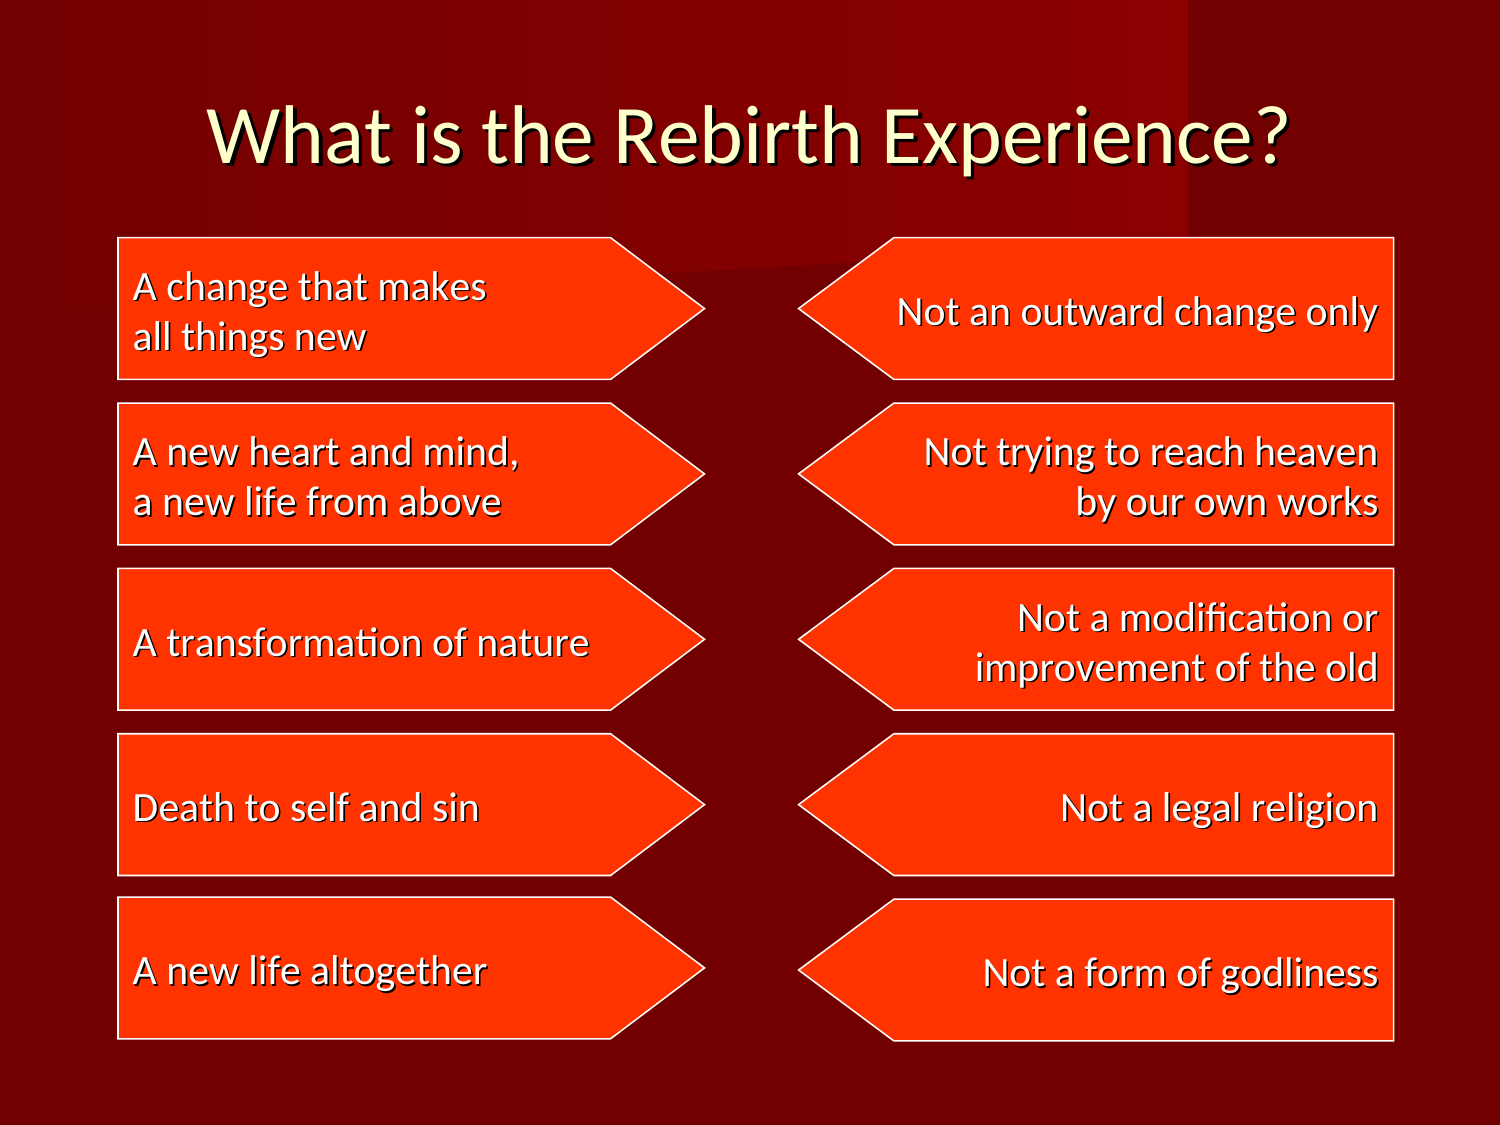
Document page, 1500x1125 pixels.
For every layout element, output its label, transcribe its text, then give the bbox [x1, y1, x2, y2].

text_box A new heart and mind, a new life from above [117, 403, 705, 545]
text_box Not an outward change only [798, 237, 1394, 380]
text_box Death to self and sin [117, 733, 705, 876]
text_box A change that makes all things new [117, 237, 705, 380]
text_box A new life altogether [117, 897, 705, 1039]
text_box Not a legal religion [798, 733, 1394, 876]
title What is the Rebirth Experience? [0, 54, 1500, 206]
text_box Not trying to reach heaven by our own works [798, 403, 1394, 545]
text_box Not a form of godliness [798, 899, 1394, 1041]
text_box A transformation of nature [117, 568, 705, 711]
text_box Not a modification or improvement of the old [798, 568, 1394, 711]
